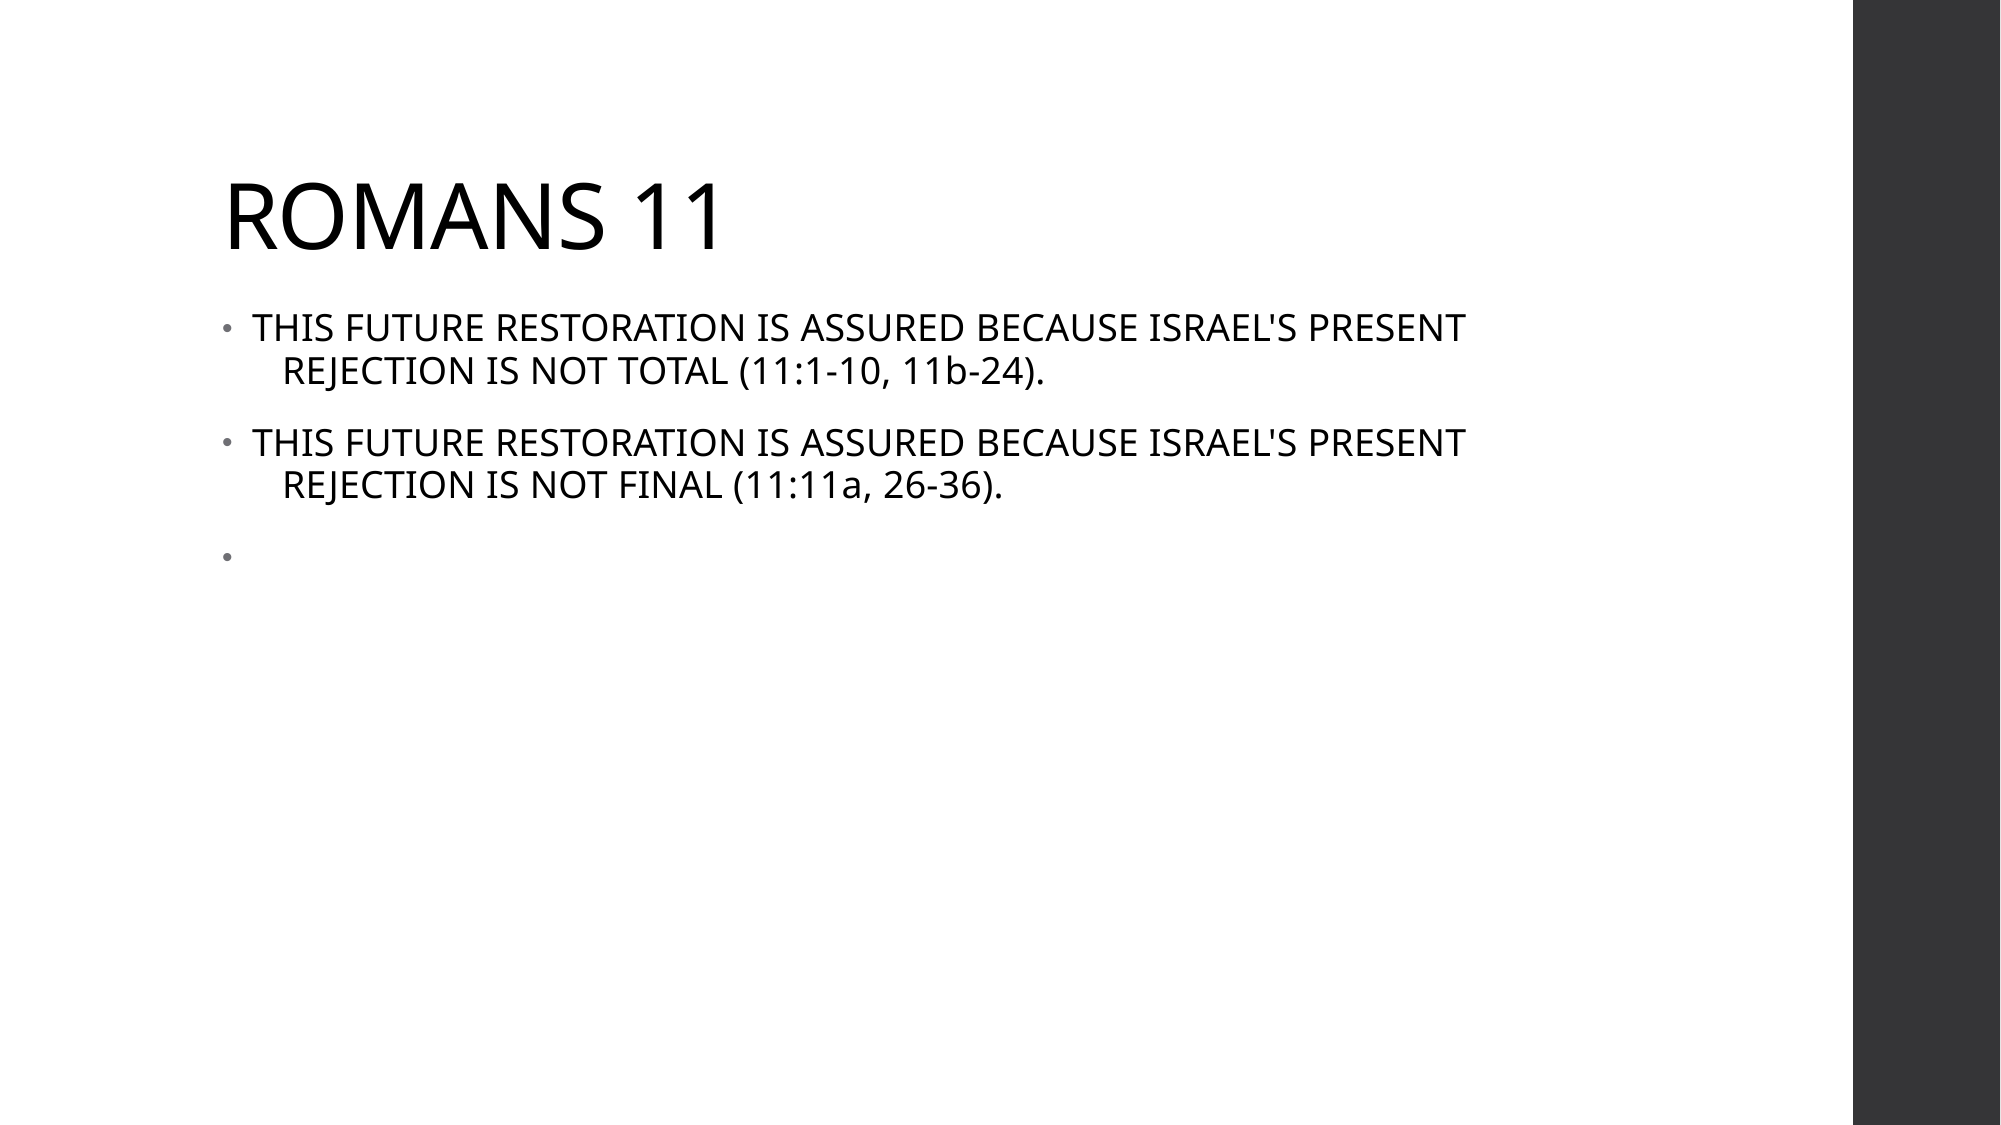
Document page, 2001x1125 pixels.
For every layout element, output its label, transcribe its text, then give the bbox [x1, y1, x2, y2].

list THIS FUTURE RESTORATION IS ASSURED BECAUSE ISRAEL'S PRESENT REJECTION IS NOT TOTAL (11:1-10, 11b-24). THIS FUTURE RESTORATION IS ASSURED BECAUSE ISRAEL'S PRESENT REJECTION IS NOT FINAL (11:11a, 26-36). [206, 299, 1617, 1014]
title ROMANS 11 [206, 60, 1797, 278]
